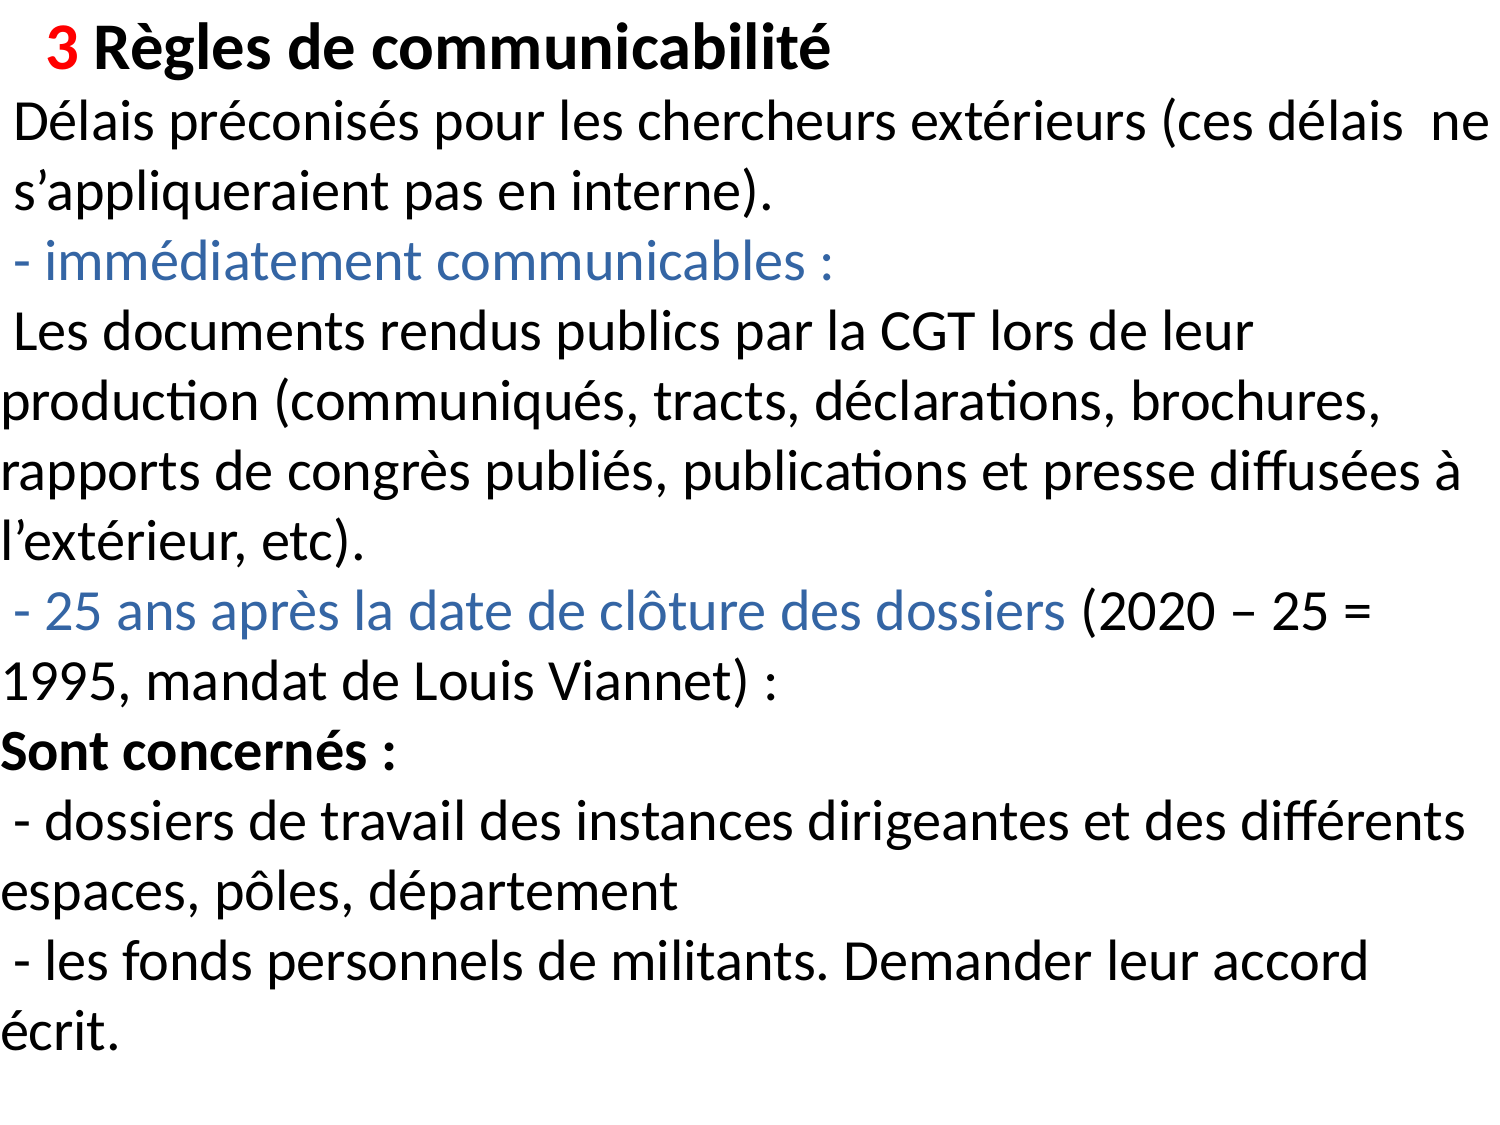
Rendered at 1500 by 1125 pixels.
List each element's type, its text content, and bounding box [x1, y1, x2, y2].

subtitle 3 Règles de communicabilité Délais préconisés pour les chercheurs extérieurs (ces délais ne s’appliqueraient pas en interne). - immédiatement communicables : Les documents rendus publics par la CGT lors de leur production (communiqués, tracts, déclarations, brochures, rapports de congrès publiés, publications et presse diffusées à l’extérieur, etc). - 25 ans après la date de clôture des dossiers (2020 – 25 = 1995, mandat de Louis Viannet) : Sont concernés : - dossiers de travail des instances dirigeantes et des différents espaces, pôles, département - les fonds personnels de militants. Demander leur accord écrit. [0, 0, 1500, 1125]
